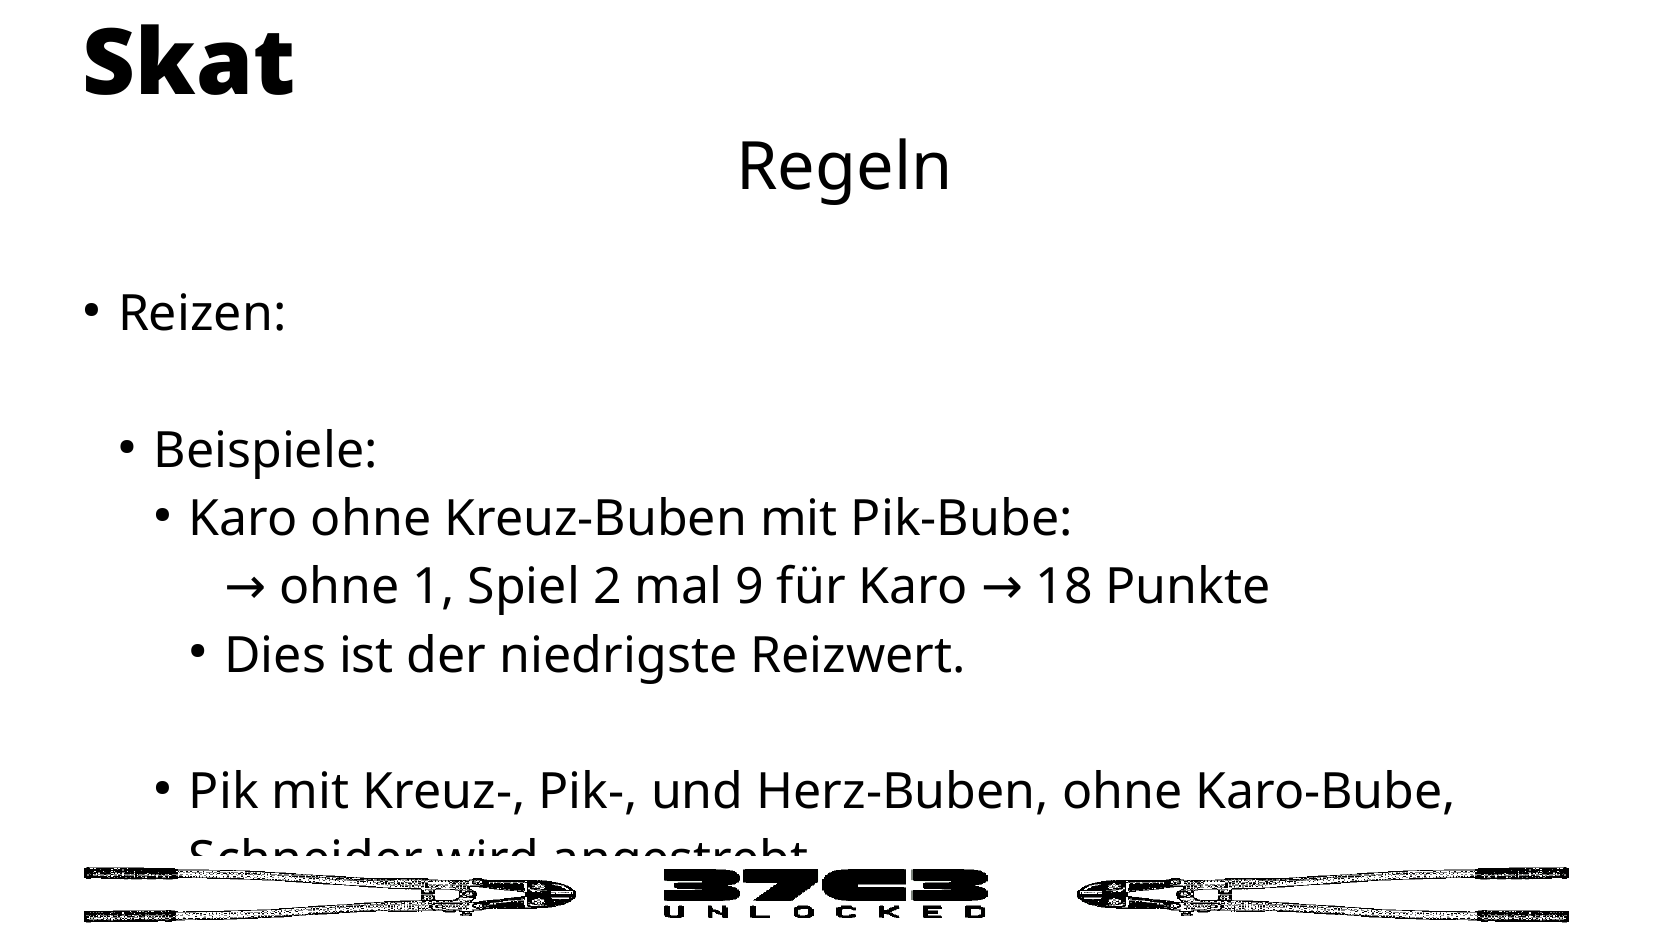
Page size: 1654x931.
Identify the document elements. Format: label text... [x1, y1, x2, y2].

title Skat [82, 0, 1571, 118]
picture [0, 856, 1654, 931]
subtitle Regeln Reizen: Beispiele: Karo ohne Kreuz-Buben mit Pik-Bube: → ohne 1, Spiel 2 mal 9 für Karo → 18 Punkte Dies ist der niedrigste Reizwert. Pik mit Kreuz-, Pik-, und Herz-Buben, ohne Karo-Bube, Schneider wird angestrebt → mit 3, Spiel 4, Schneider 5 mal 11 für Pik → 55 Punkte [82, 118, 1571, 856]
